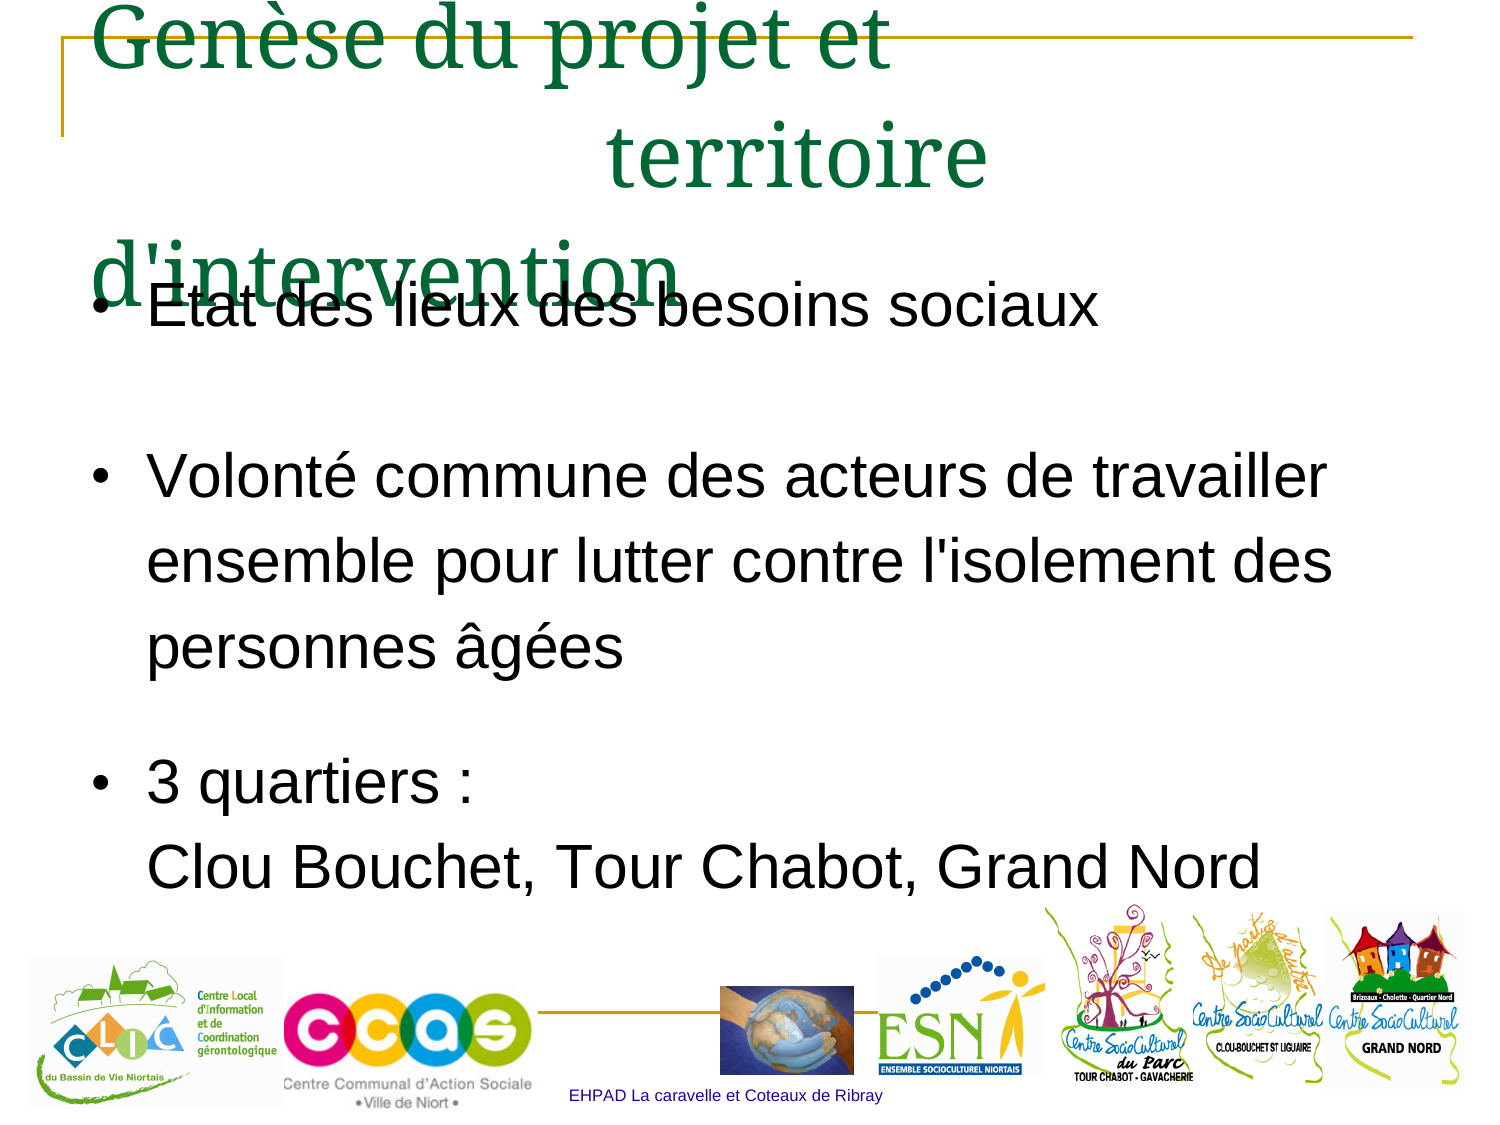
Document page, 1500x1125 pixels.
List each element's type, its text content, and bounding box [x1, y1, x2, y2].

text_box EHPAD La caravelle et Coteaux de Ribray [543, 1076, 910, 1125]
list Etat des lieux des besoins sociaux Volonté commune des acteurs de travailler ensemble pour lutter contre l'isolement des personnes âgées 3 quartiers : Clou Bouchet, Tour Chabot, Grand Nord [75, 262, 1426, 1037]
picture [878, 903, 1465, 1089]
title Genèse du projet et territoire d'intervention [75, 44, 1426, 262]
picture [29, 956, 538, 1113]
picture [543, 956, 854, 1076]
